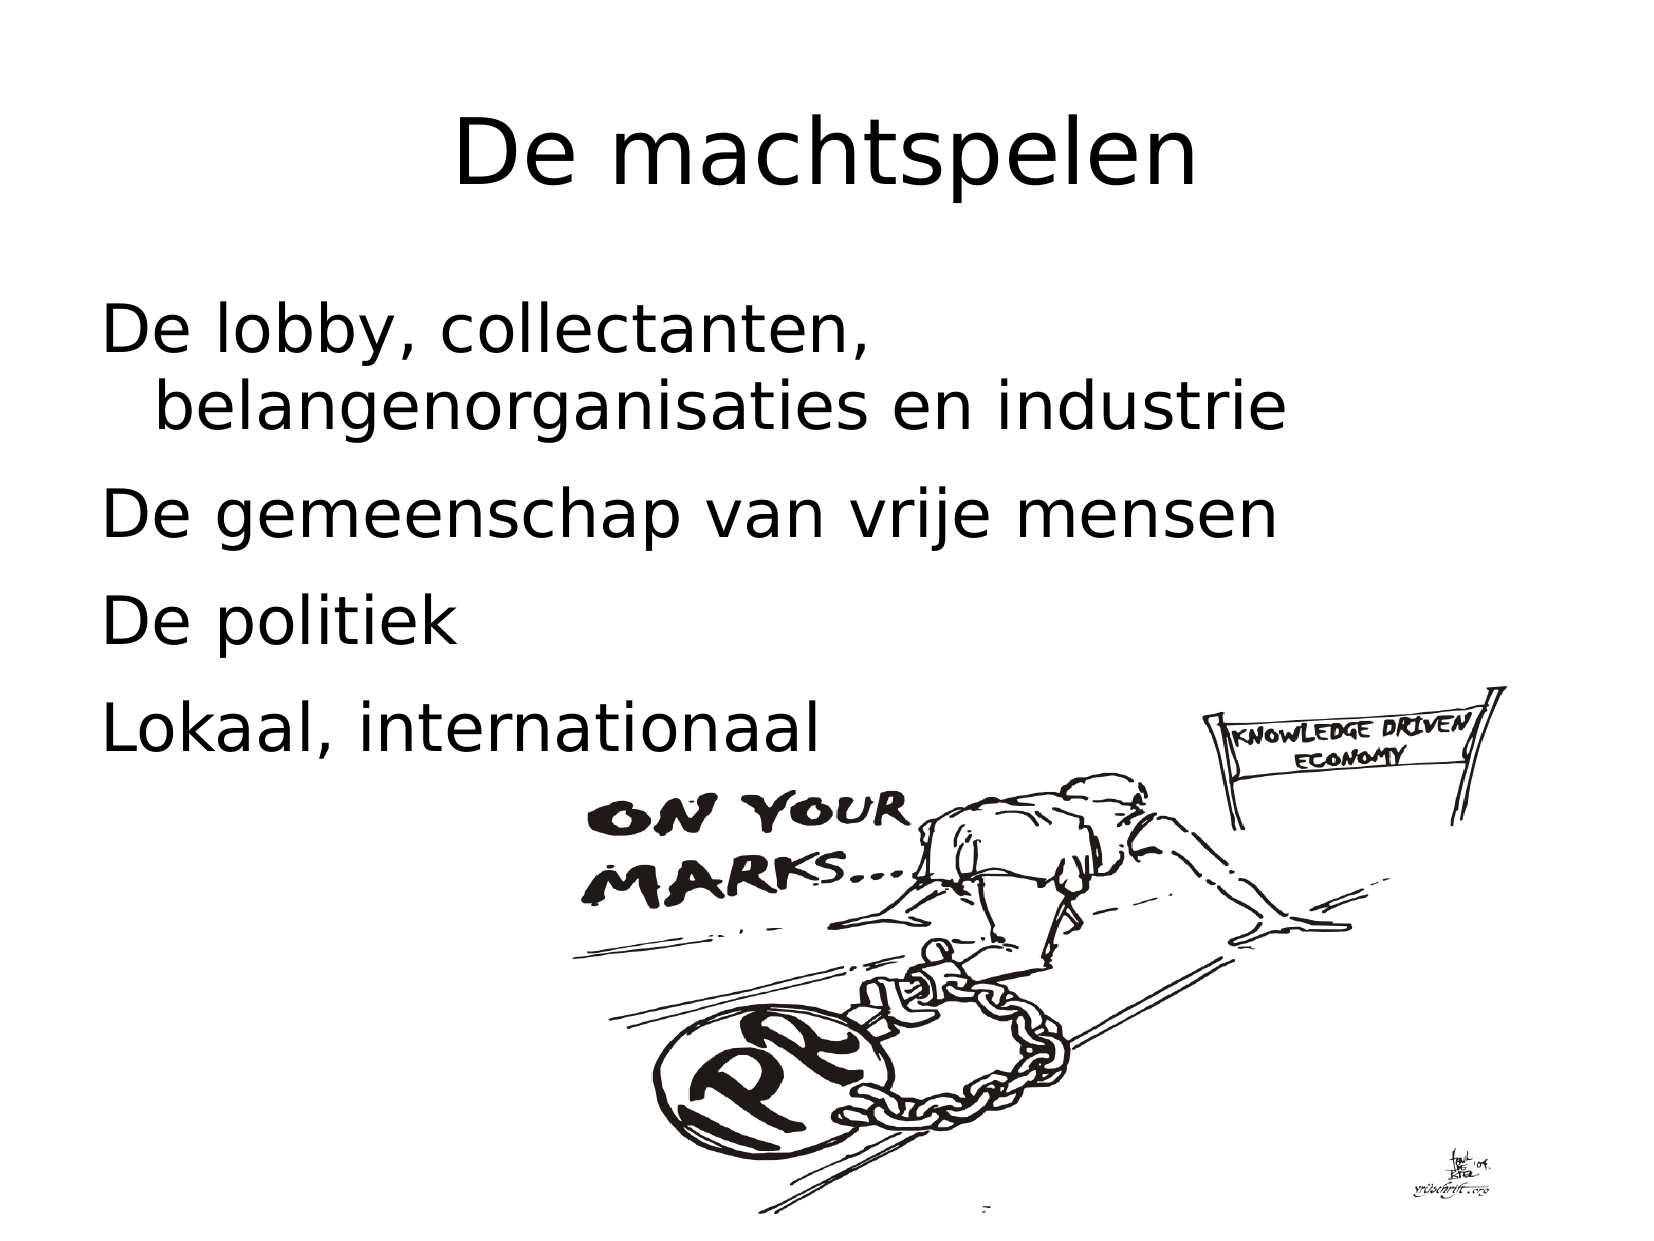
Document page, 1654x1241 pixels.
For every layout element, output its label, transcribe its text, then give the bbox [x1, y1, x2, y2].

picture [413, 649, 1649, 1241]
title De machtspelen [82, 56, 1571, 250]
list De lobby, collectanten, belangenorganisaties en industrie De gemeenschap van vrije mensen De politiek Lokaal, internationaal [82, 290, 1571, 1094]
